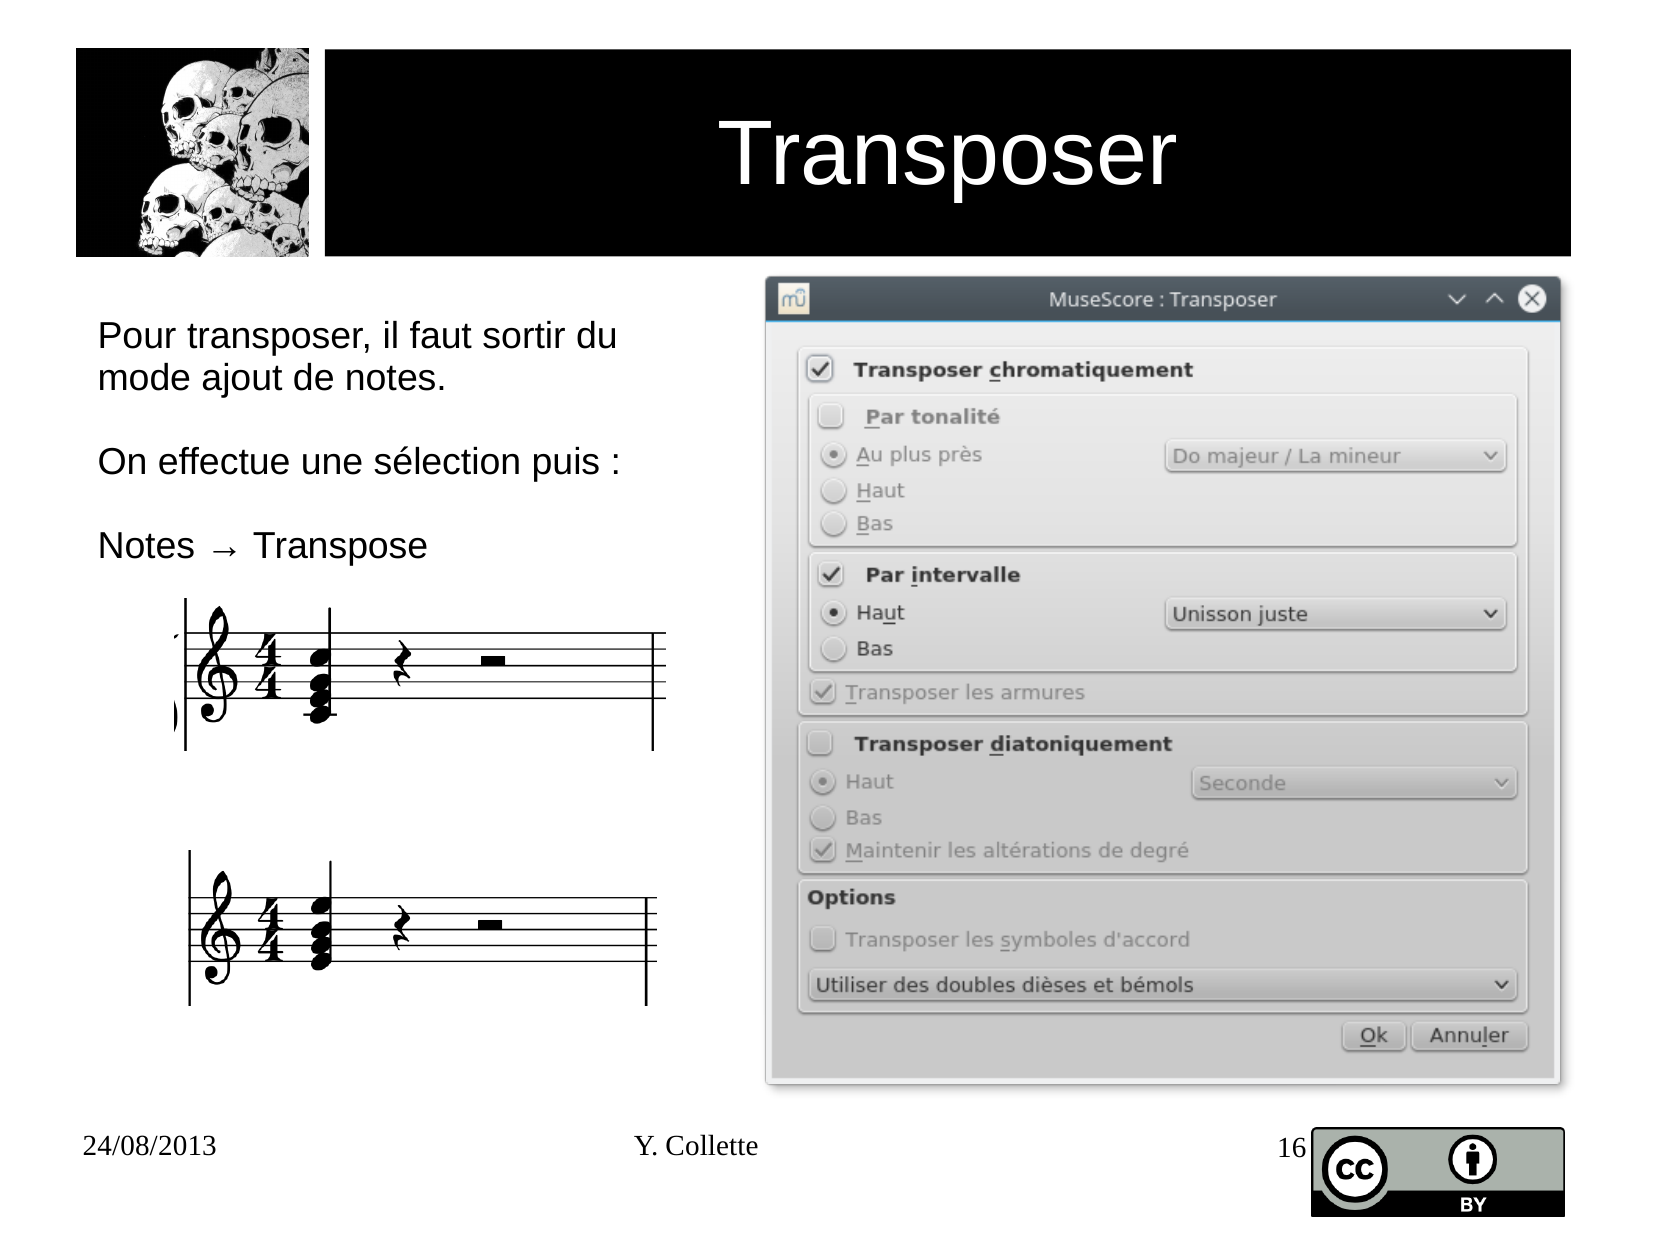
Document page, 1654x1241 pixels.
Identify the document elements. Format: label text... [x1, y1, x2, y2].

picture [76, 48, 309, 257]
picture [174, 598, 666, 751]
title Transposer [324, 49, 1571, 257]
picture [1311, 1127, 1565, 1217]
picture [755, 266, 1581, 1105]
picture [183, 850, 657, 1006]
text_box Pour transposer, il faut sortir du mode ajout de notes. On effectue une sélection puis : Notes → Transpose [82, 307, 733, 574]
